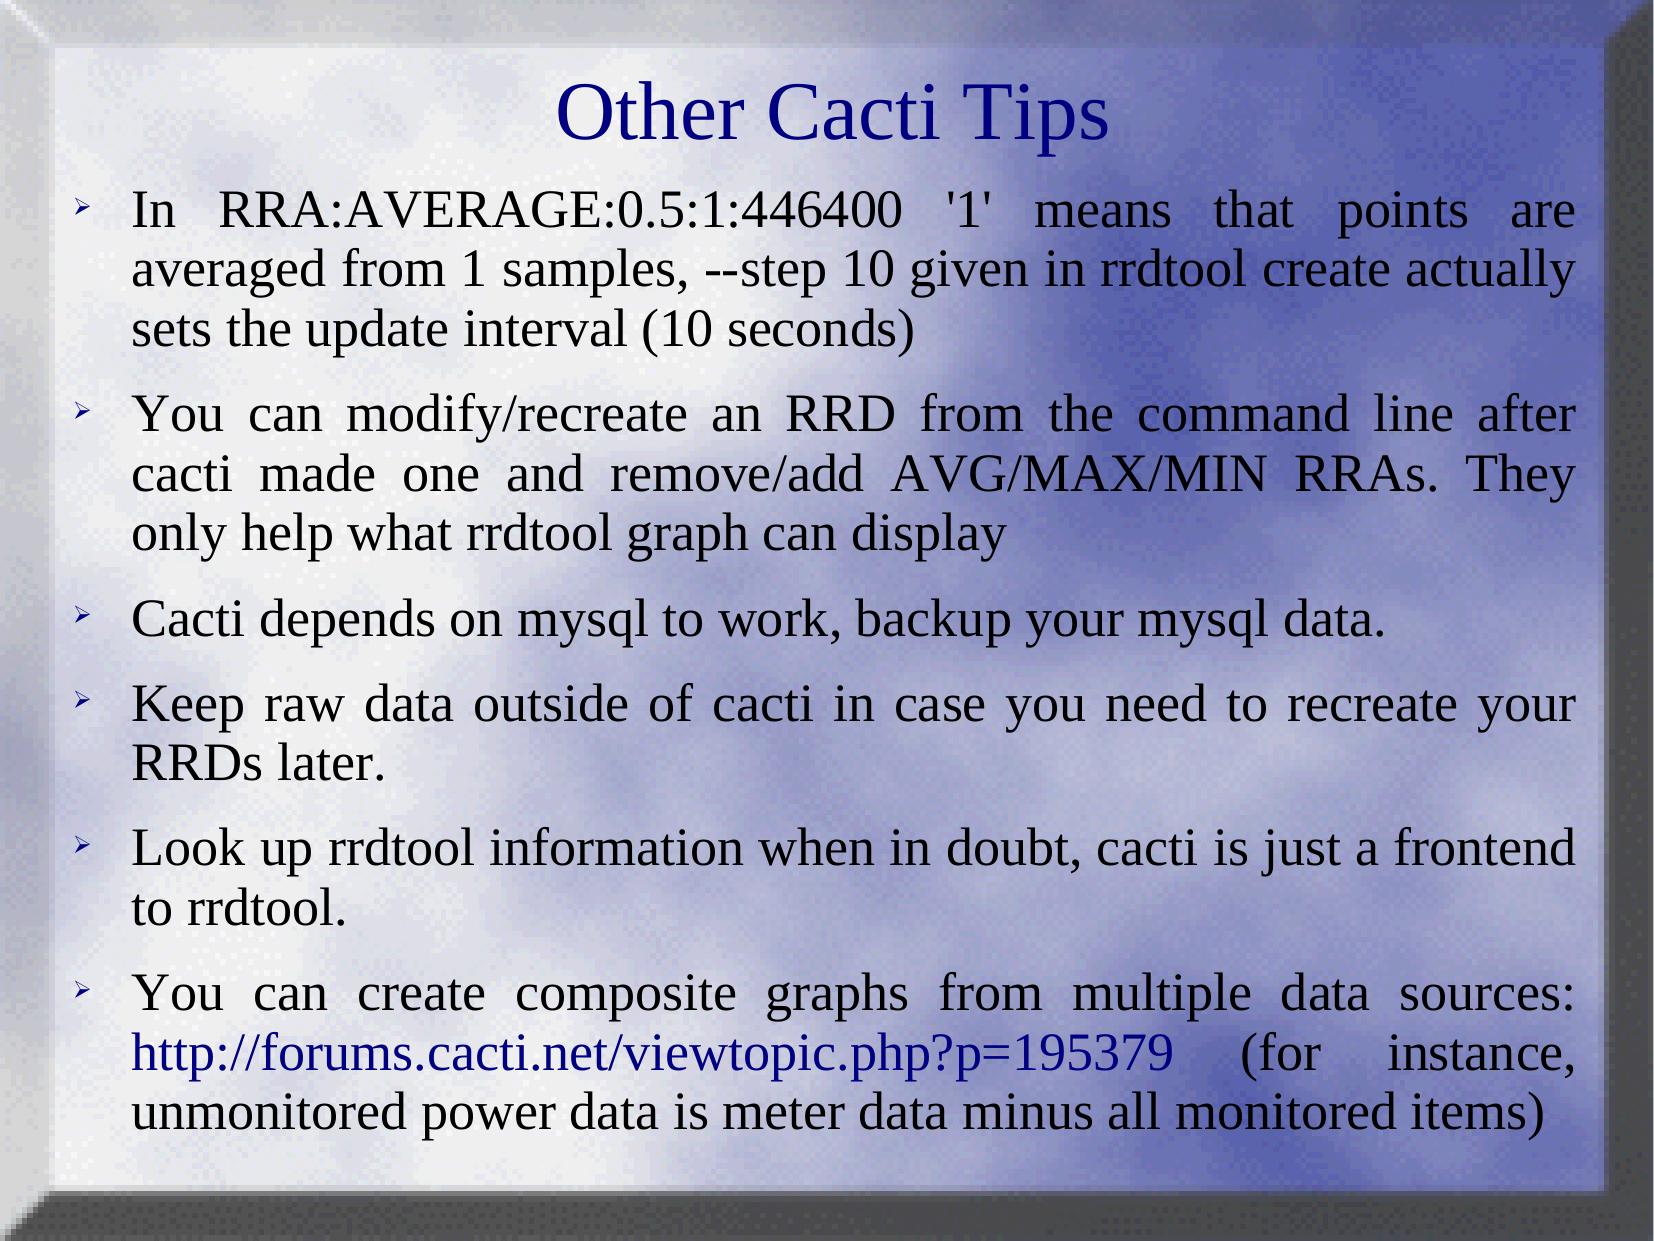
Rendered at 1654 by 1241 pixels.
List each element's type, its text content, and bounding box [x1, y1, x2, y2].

picture [0, 0, 1654, 1241]
list In RRA:AVERAGE:0.5:1:446400 '1' means that points are averaged from 1 samples, --step 10 given in rrdtool create actually sets the update interval (10 seconds) You can modify/recreate an RRD from the command line after cacti made one and remove/add AVG/MAX/MIN RRAs. They only help what rrdtool graph can display Cacti depends on mysql to work, backup your mysql data. Keep raw data outside of cacti in case you need to recreate your RRDs later. Look up rrdtool information when in doubt, cacti is just a frontend to rrdtool. You can create composite graphs from multiple data sources: http://forums.cacti.net/viewtopic.php?p=195379 (for instance, unmonitored power data is meter data minus all monitored items) [72, 179, 1578, 1142]
title Other Cacti Tips [118, 62, 1549, 160]
